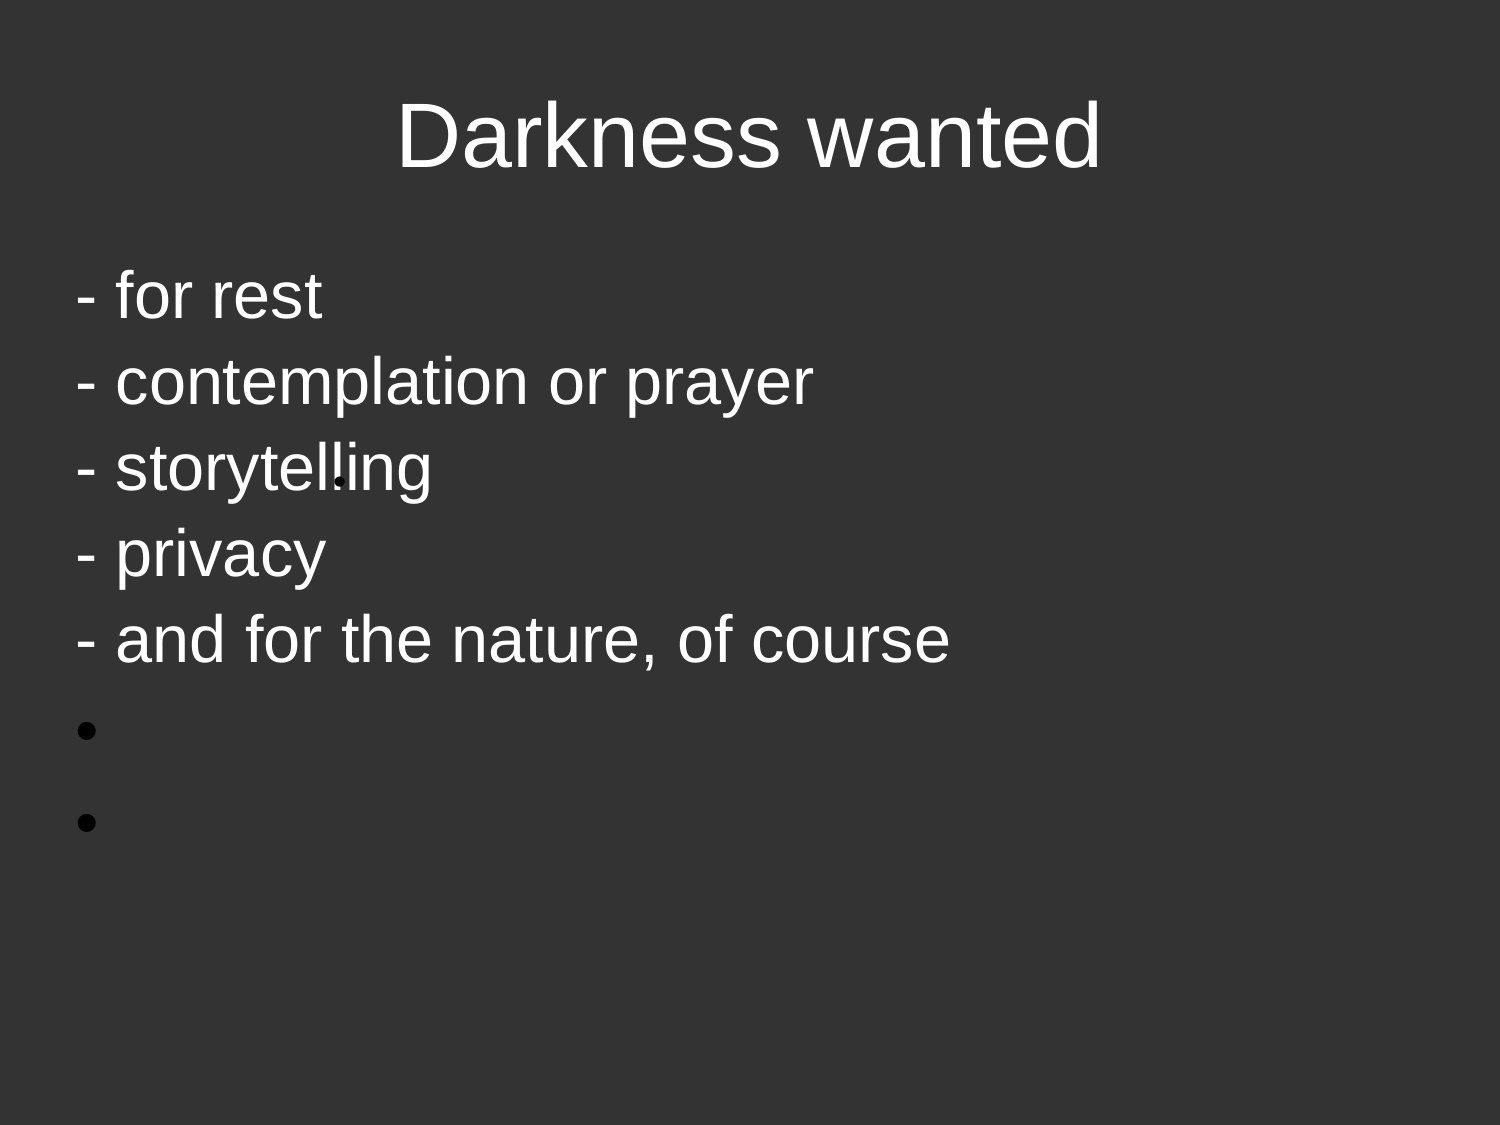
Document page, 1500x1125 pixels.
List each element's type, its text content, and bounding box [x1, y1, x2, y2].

text_box • [318, 449, 1196, 690]
title Darkness wanted [75, 21, 1425, 257]
list - for rest - contemplation or prayer - storytelling - privacy - and for the nature, of course [75, 262, 1425, 1005]
